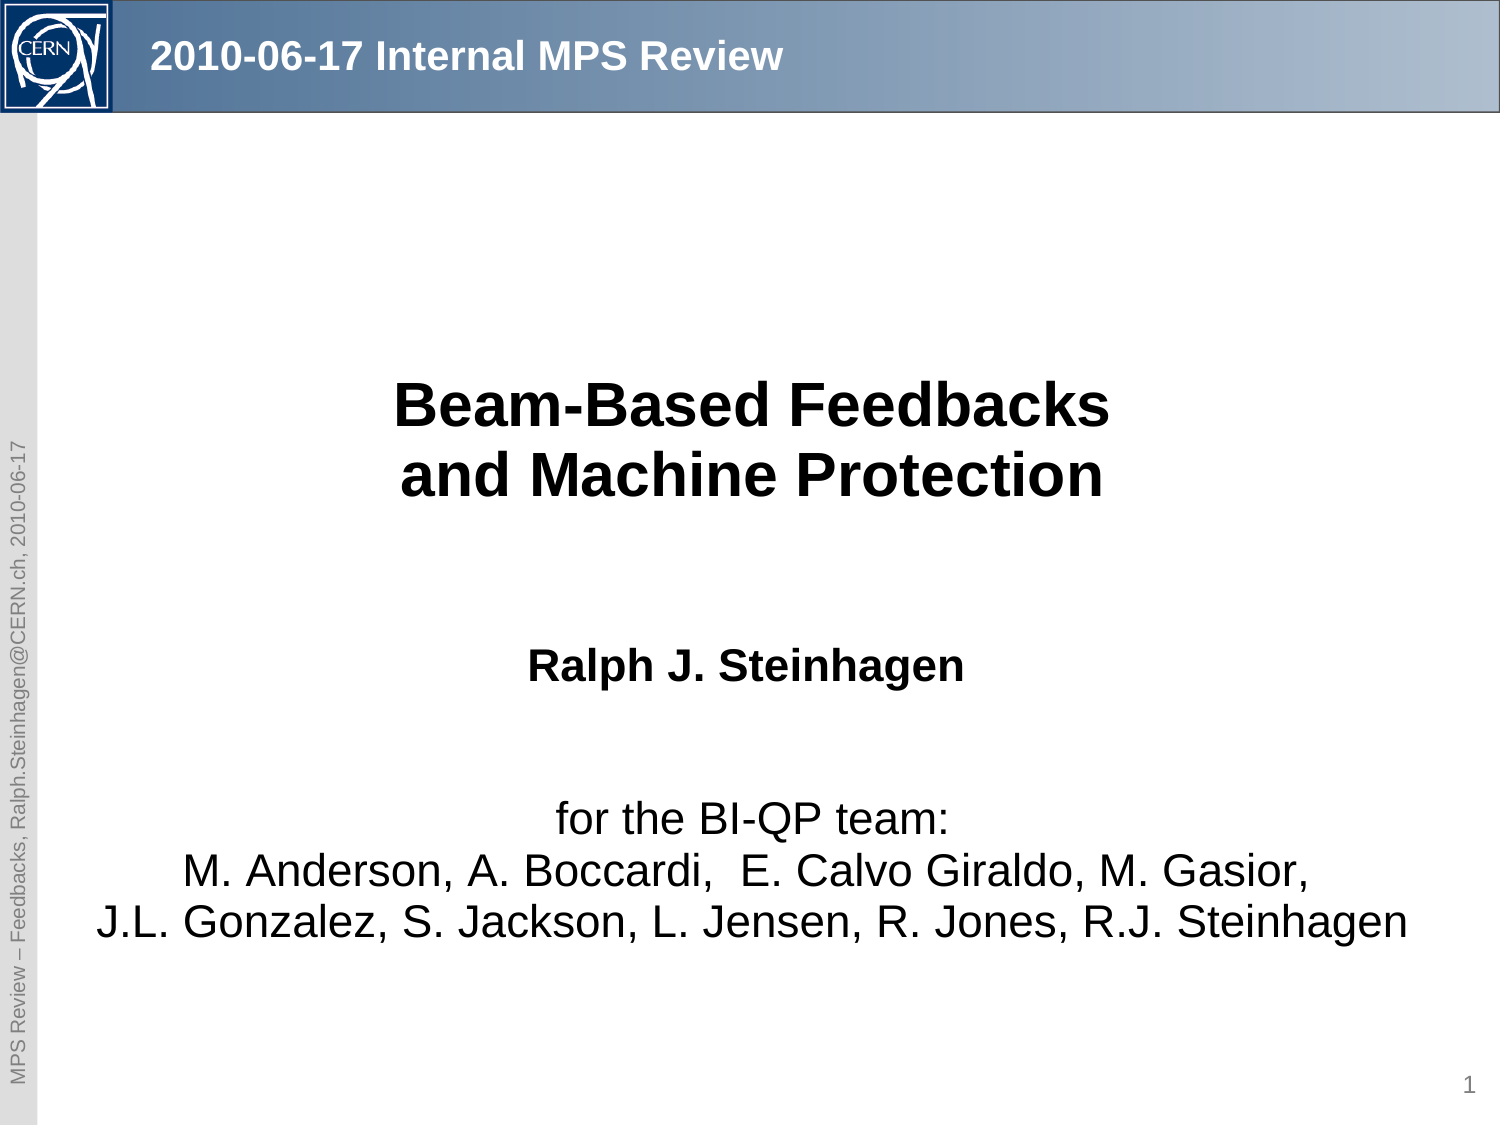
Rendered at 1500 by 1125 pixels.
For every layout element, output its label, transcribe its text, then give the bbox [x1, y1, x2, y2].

title 2010-06-17 Internal MPS Review [150, 0, 1201, 113]
picture [0, 0, 113, 113]
title Beam-Based Feedbacks and Machine Protection Ralph J. Steinhagen for the BI-QP team: M. Anderson, A. Boccardi, E. Calvo Giraldo, M. Gasior, J.L. Gonzalez, S. Jackson, L. Jensen, R. Jones, R.J. Steinhagen [59, 177, 1447, 1006]
